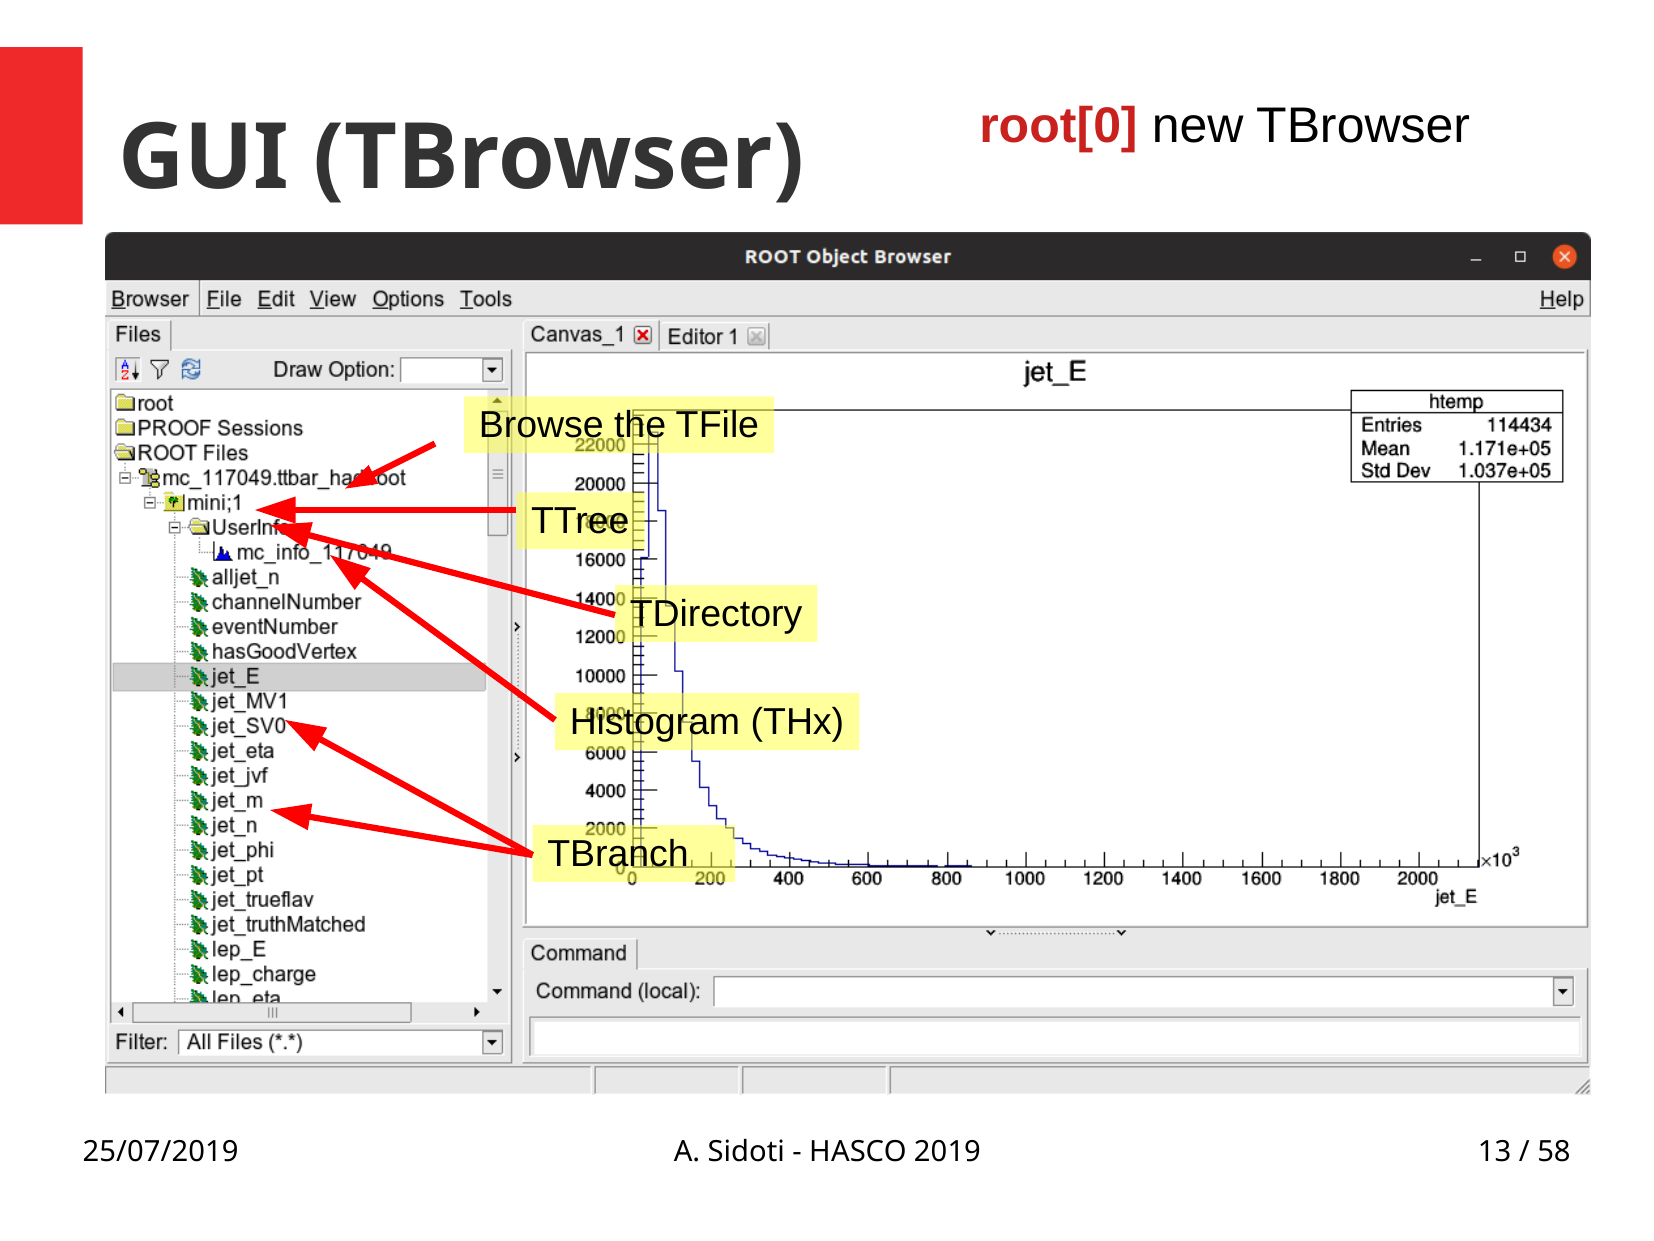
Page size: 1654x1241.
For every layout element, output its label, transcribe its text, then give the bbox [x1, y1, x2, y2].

text_box TBranch [532, 825, 736, 882]
text_box Browse the TFile [464, 396, 775, 454]
title GUI (TBrowser) [118, 49, 1571, 232]
text_box TTree [516, 492, 645, 550]
text_box root[0] new TBrowser [964, 90, 1486, 161]
text_box Histogram (THx) [555, 693, 860, 751]
picture [105, 232, 1591, 1096]
text_box TDirectory [615, 585, 818, 642]
